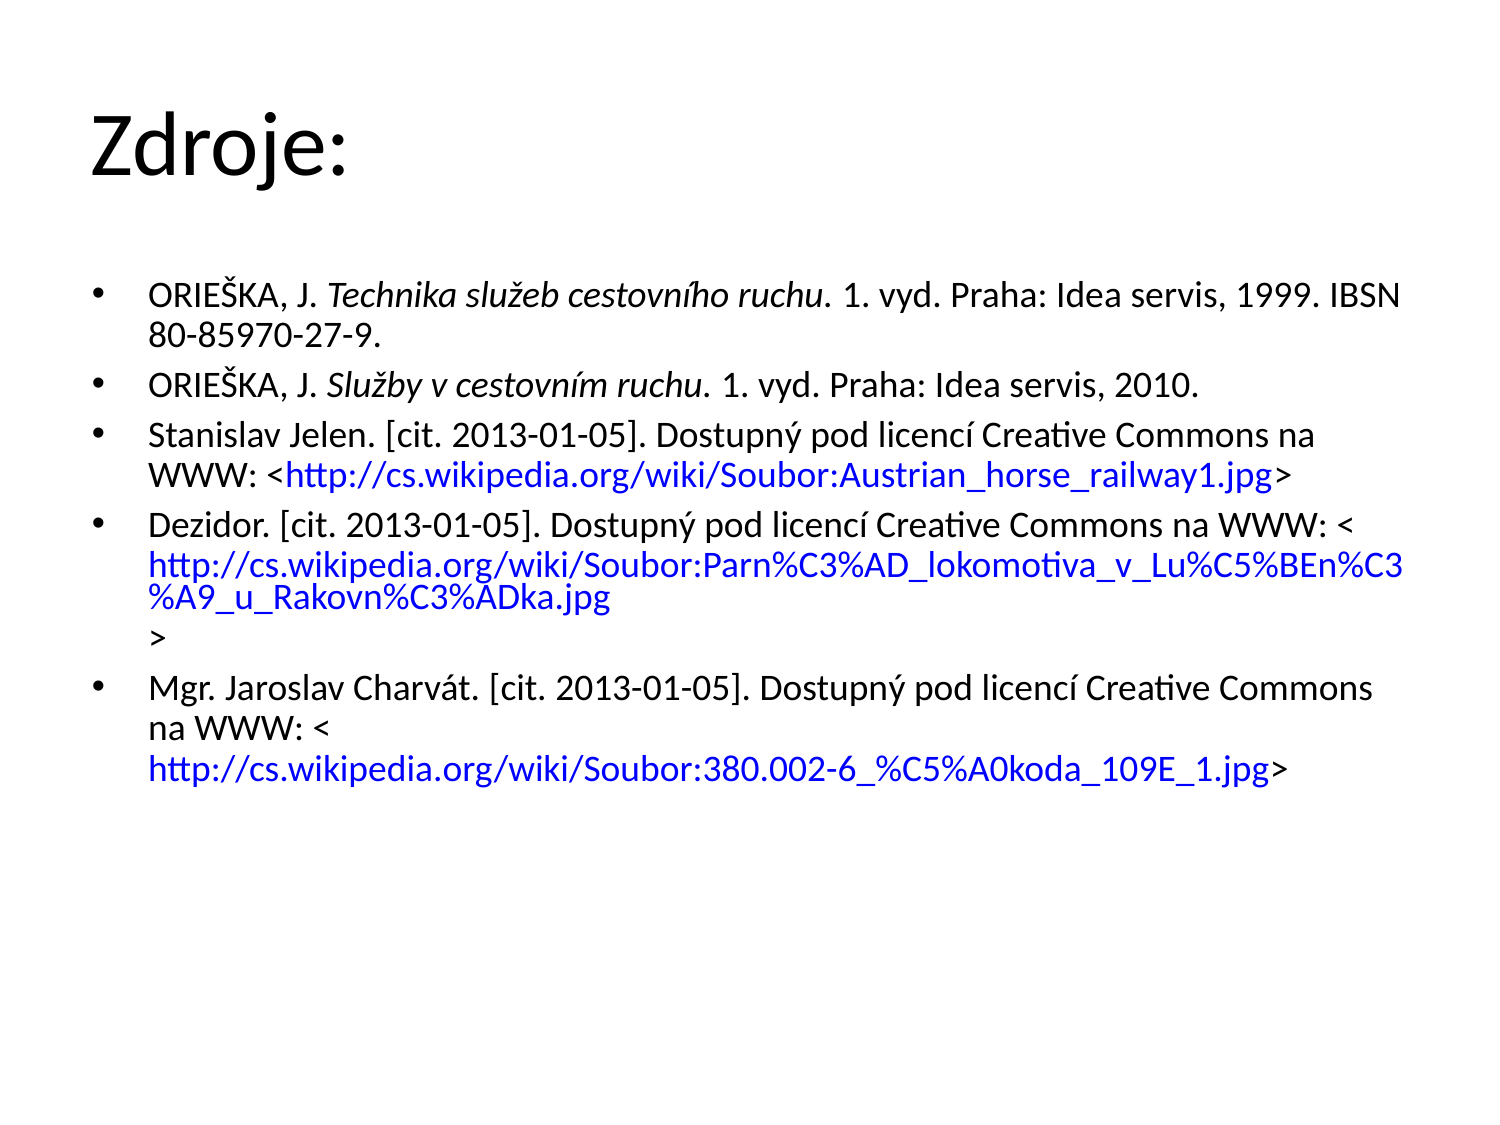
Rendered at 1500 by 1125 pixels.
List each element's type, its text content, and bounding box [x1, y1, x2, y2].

list ORIEŠKA, J. Technika služeb cestovního ruchu. 1. vyd. Praha: Idea servis, 1999. IBSN 80-85970-27-9. ORIEŠKA, J. Služby v cestovním ruchu. 1. vyd. Praha: Idea servis, 2010. Stanislav Jelen. [cit. 2013-01-05]. Dostupný pod licencí Creative Commons na WWW: <http://cs.wikipedia.org/wiki/Soubor:Austrian_horse_railway1.jpg> Dezidor. [cit. 2013-01-05]. Dostupný pod licencí Creative Commons na WWW: <http://cs.wikipedia.org/wiki/Soubor:Parn%C3%AD_lokomotiva_v_Lu%C5%BEn%C3%A9_u_Rakovn%C3%ADka.jpg> Mgr. Jaroslav Charvát. [cit. 2013-01-05]. Dostupný pod licencí Creative Commons na WWW: <http://cs.wikipedia.org/wiki/Soubor:380.002-6_%C5%A0koda_109E_1.jpg> [76, 267, 1427, 1010]
title Zdroje: [75, 45, 1426, 233]
